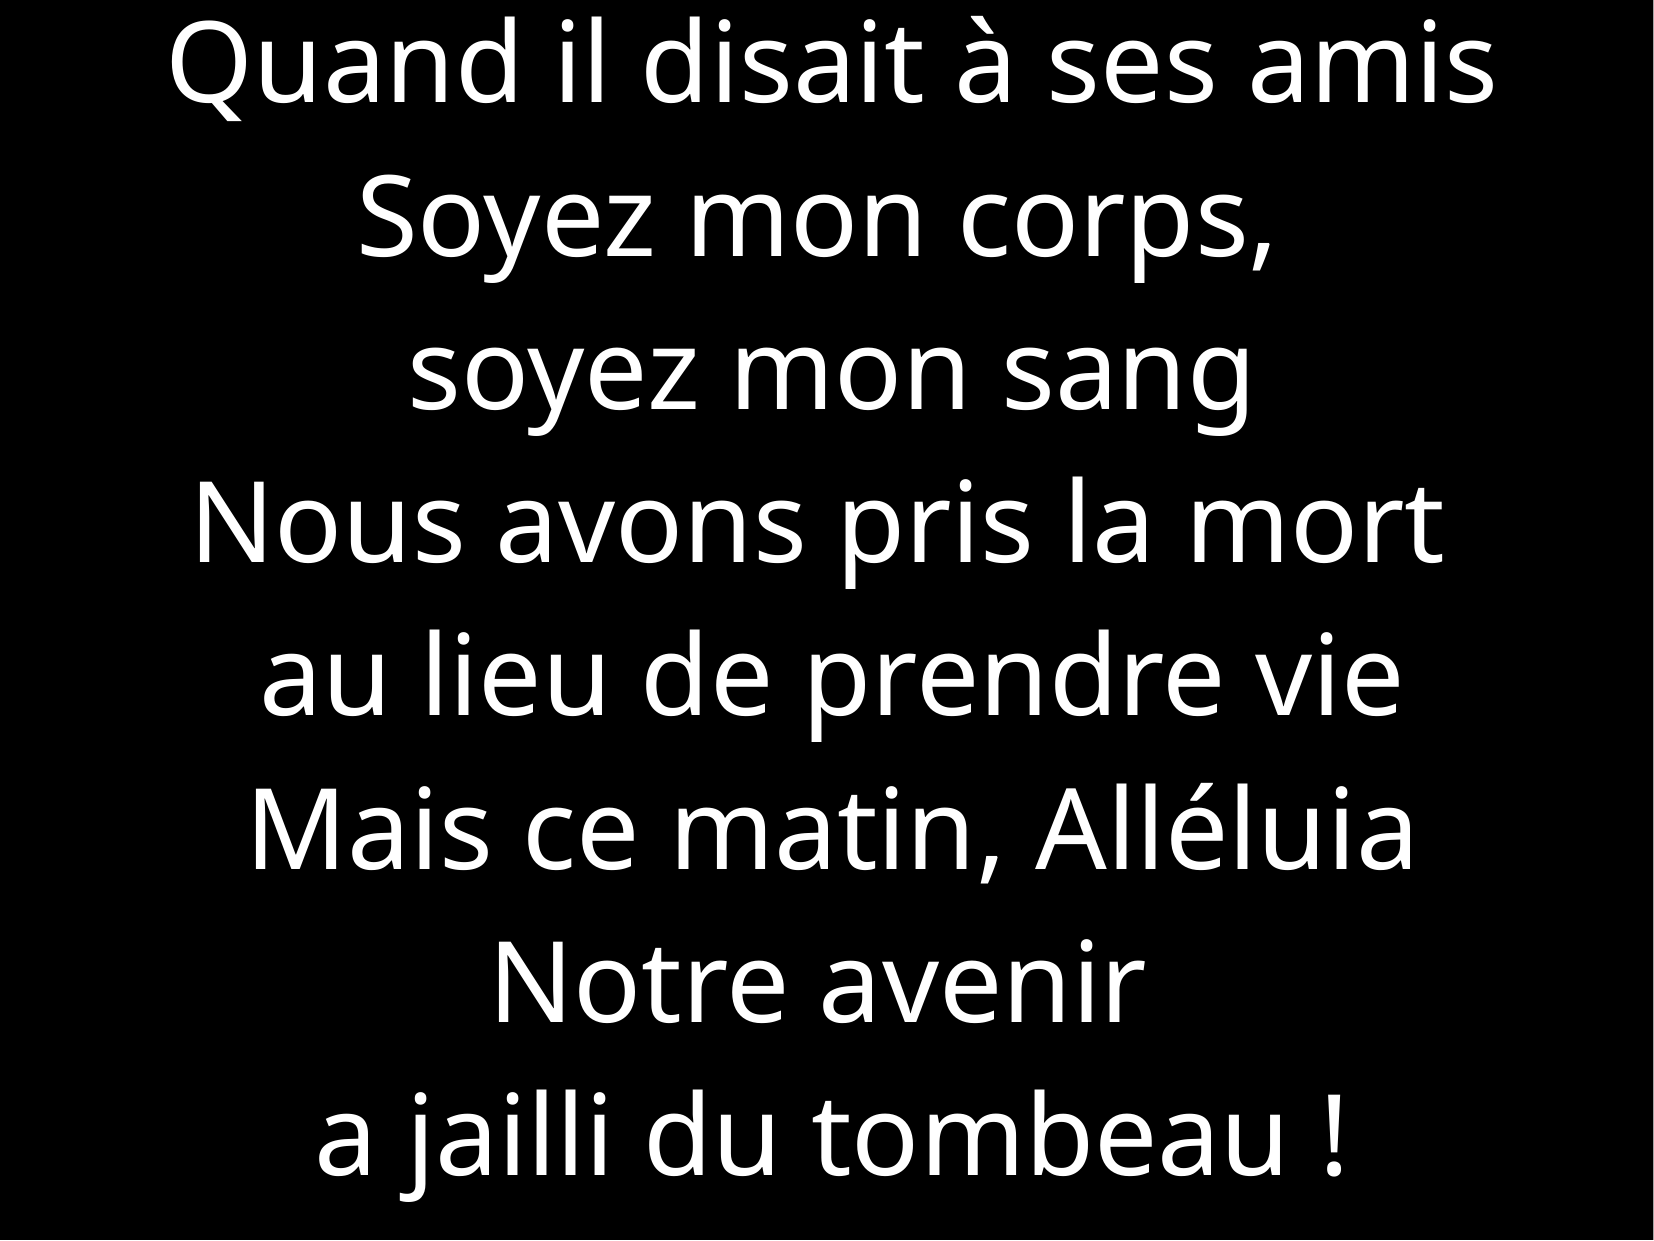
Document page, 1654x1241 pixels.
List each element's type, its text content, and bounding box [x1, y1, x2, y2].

subtitle Quand il disait à ses amis Soyez mon corps, soyez mon sang Nous avons pris la mort au lieu de prendre vie Mais ce matin, Alléluia Notre avenir a jailli du tombeau ! [59, 0, 1607, 1223]
